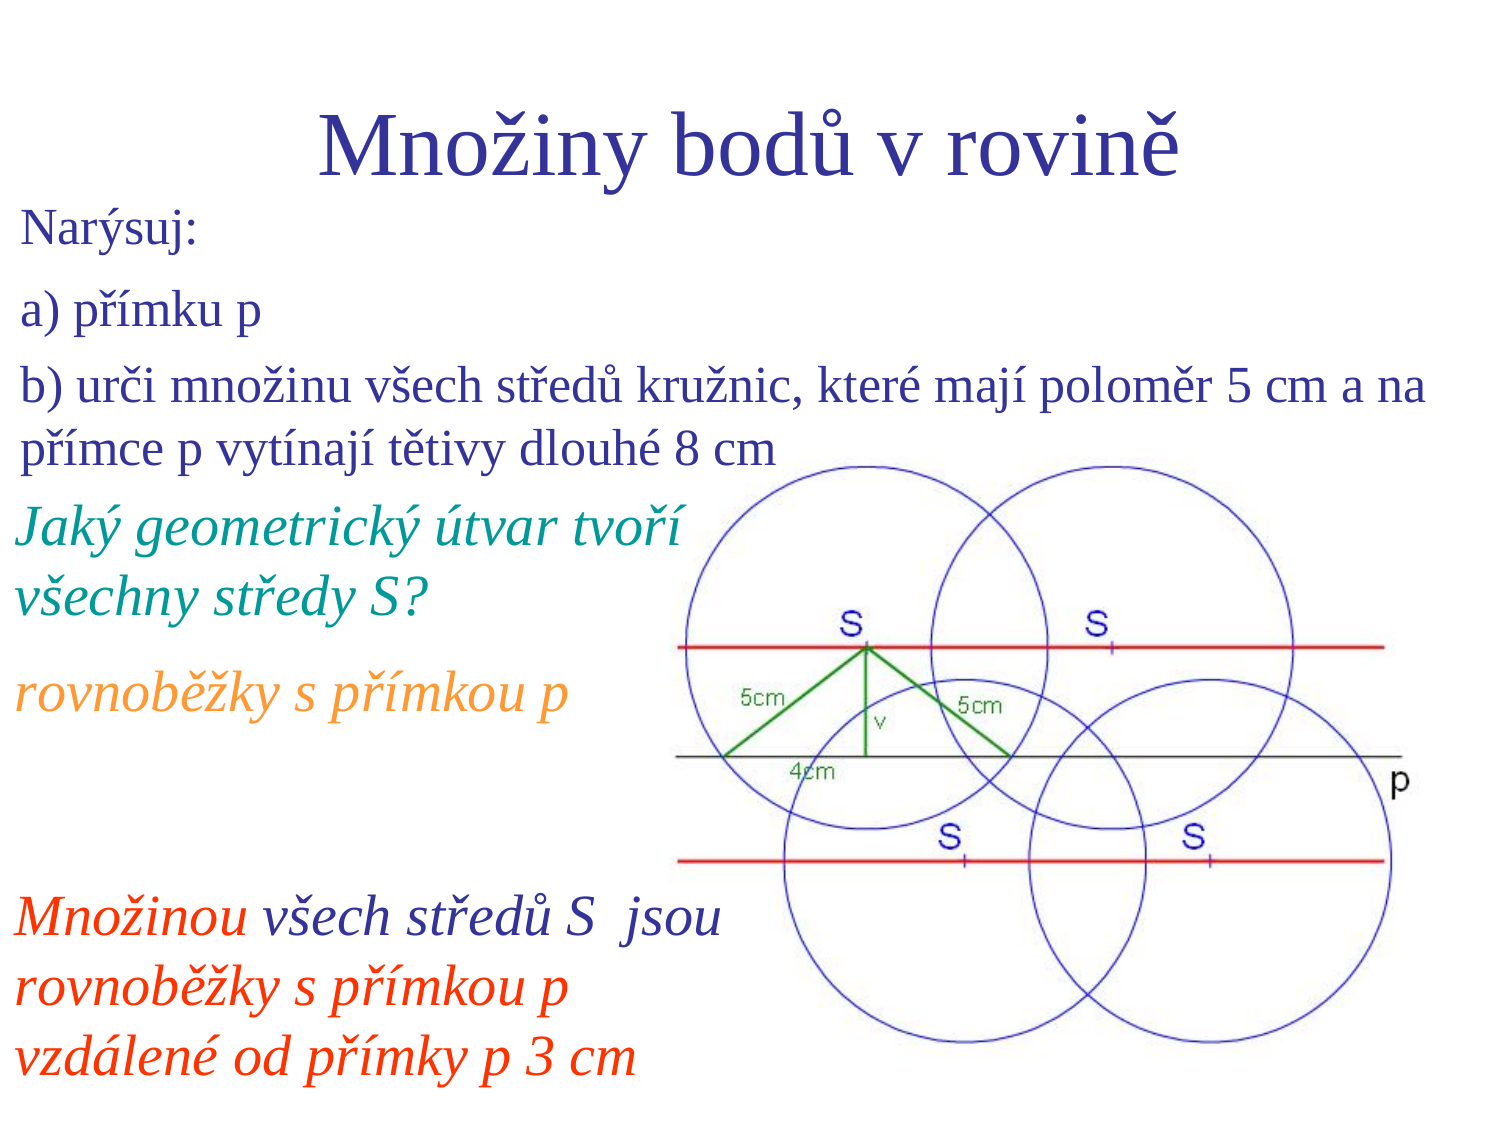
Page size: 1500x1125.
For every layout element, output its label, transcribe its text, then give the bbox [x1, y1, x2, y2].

title Množiny bodů v rovině [75, 45, 1426, 184]
text_box Množinou všech středů S jsou rovnoběžky s přímkou p vzdálené od přímky p 3 cm [0, 869, 774, 1095]
text_box rovnoběžky s přímkou p [0, 645, 620, 731]
text_box Narýsuj: [5, 184, 1500, 263]
text_box b) urči množinu všech středů kružnic, které mají poloměr 5 cm a na přímce p vytínají tětivy dlouhé 8 cm [5, 343, 1500, 484]
text_box a) přímku p [5, 267, 1500, 343]
text_box Jaký geometrický útvar tvoří všechny středy S? [0, 479, 774, 636]
picture [620, 484, 1497, 1105]
